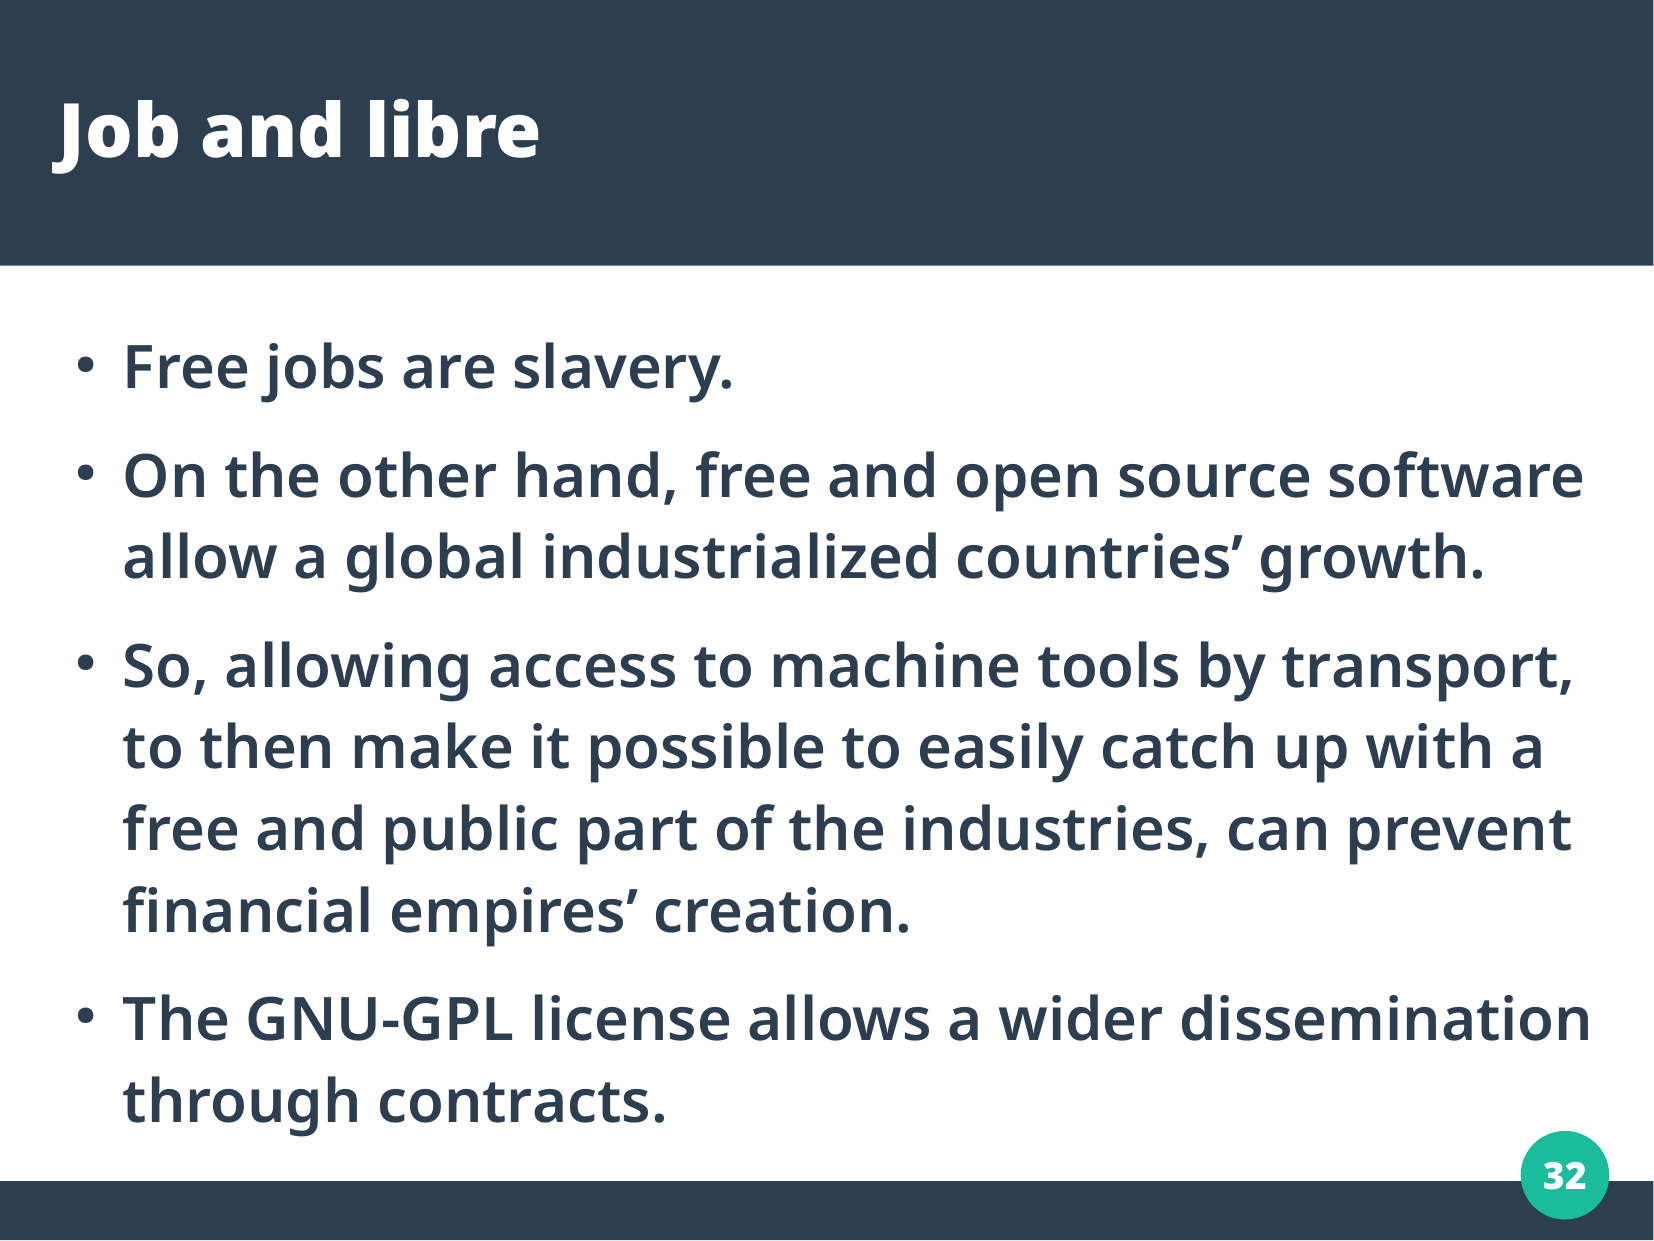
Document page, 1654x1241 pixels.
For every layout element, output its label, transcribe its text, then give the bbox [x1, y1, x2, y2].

title Job and libre [59, 49, 1595, 207]
list Free jobs are slavery. On the other hand, free and open source software allow a global industrialized countries’ growth. So, allowing access to machine tools by transport, to then make it possible to easily catch up with a free and public part of the industries, can prevent financial empires’ creation. The GNU-GPL license allows a wider dissemination through contracts. [59, 324, 1595, 1152]
